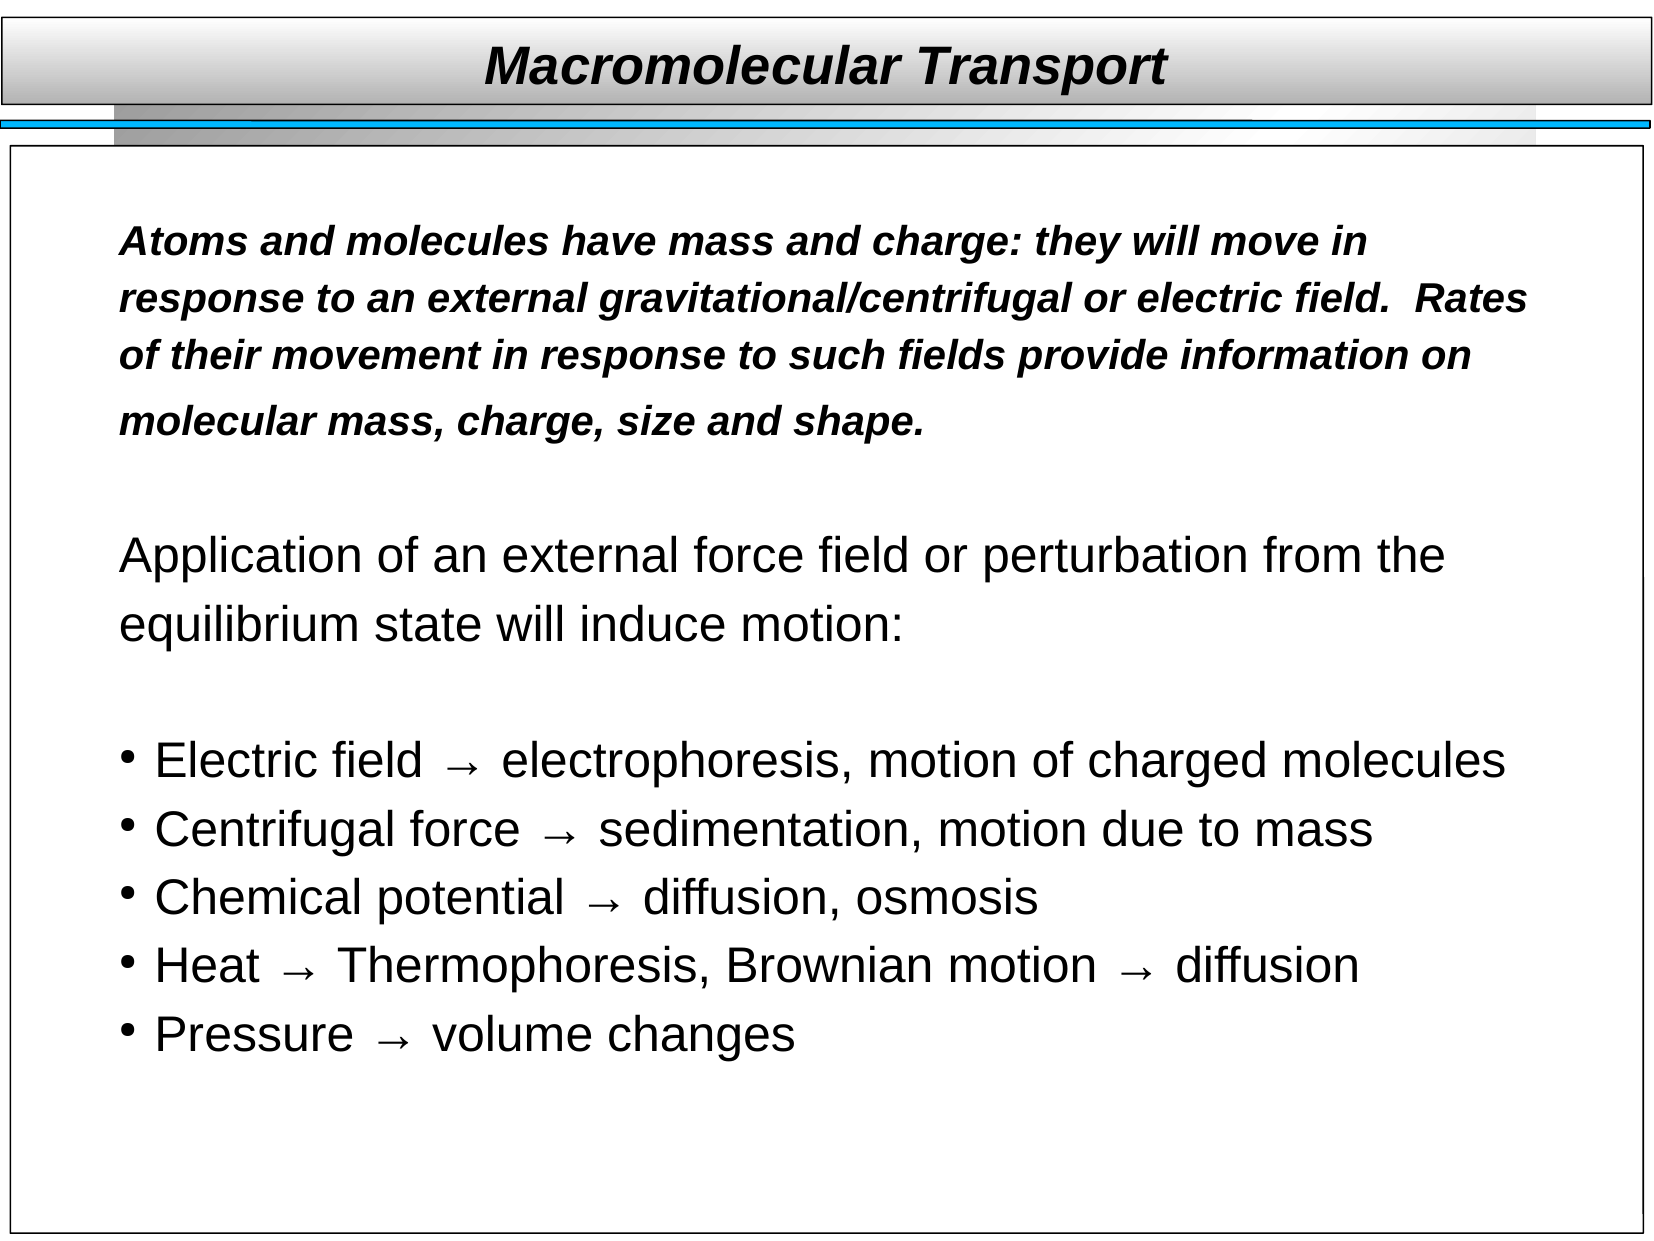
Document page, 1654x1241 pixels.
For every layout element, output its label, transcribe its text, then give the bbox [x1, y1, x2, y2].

text_box Macromolecular Transport [1, 17, 1652, 105]
text_box [0, 120, 1651, 129]
text_box [10, 145, 1644, 1234]
text_box Atoms and molecules have mass and charge: they will move in response to an external gravitational/centrifugal or electric field. Rates of their movement in response to such fields provide information on molecular mass, charge, size and shape. Application of an external force field or perturbation from the equilibrium state will induce motion: Electric field → electrophoresis, motion of charged molecules Centrifugal force → sedimentation, motion due to mass Chemical potential → diffusion, osmosis Heat → Thermophoresis, Brownian motion → diffusion Pressure → volume changes [118, 203, 1535, 1088]
